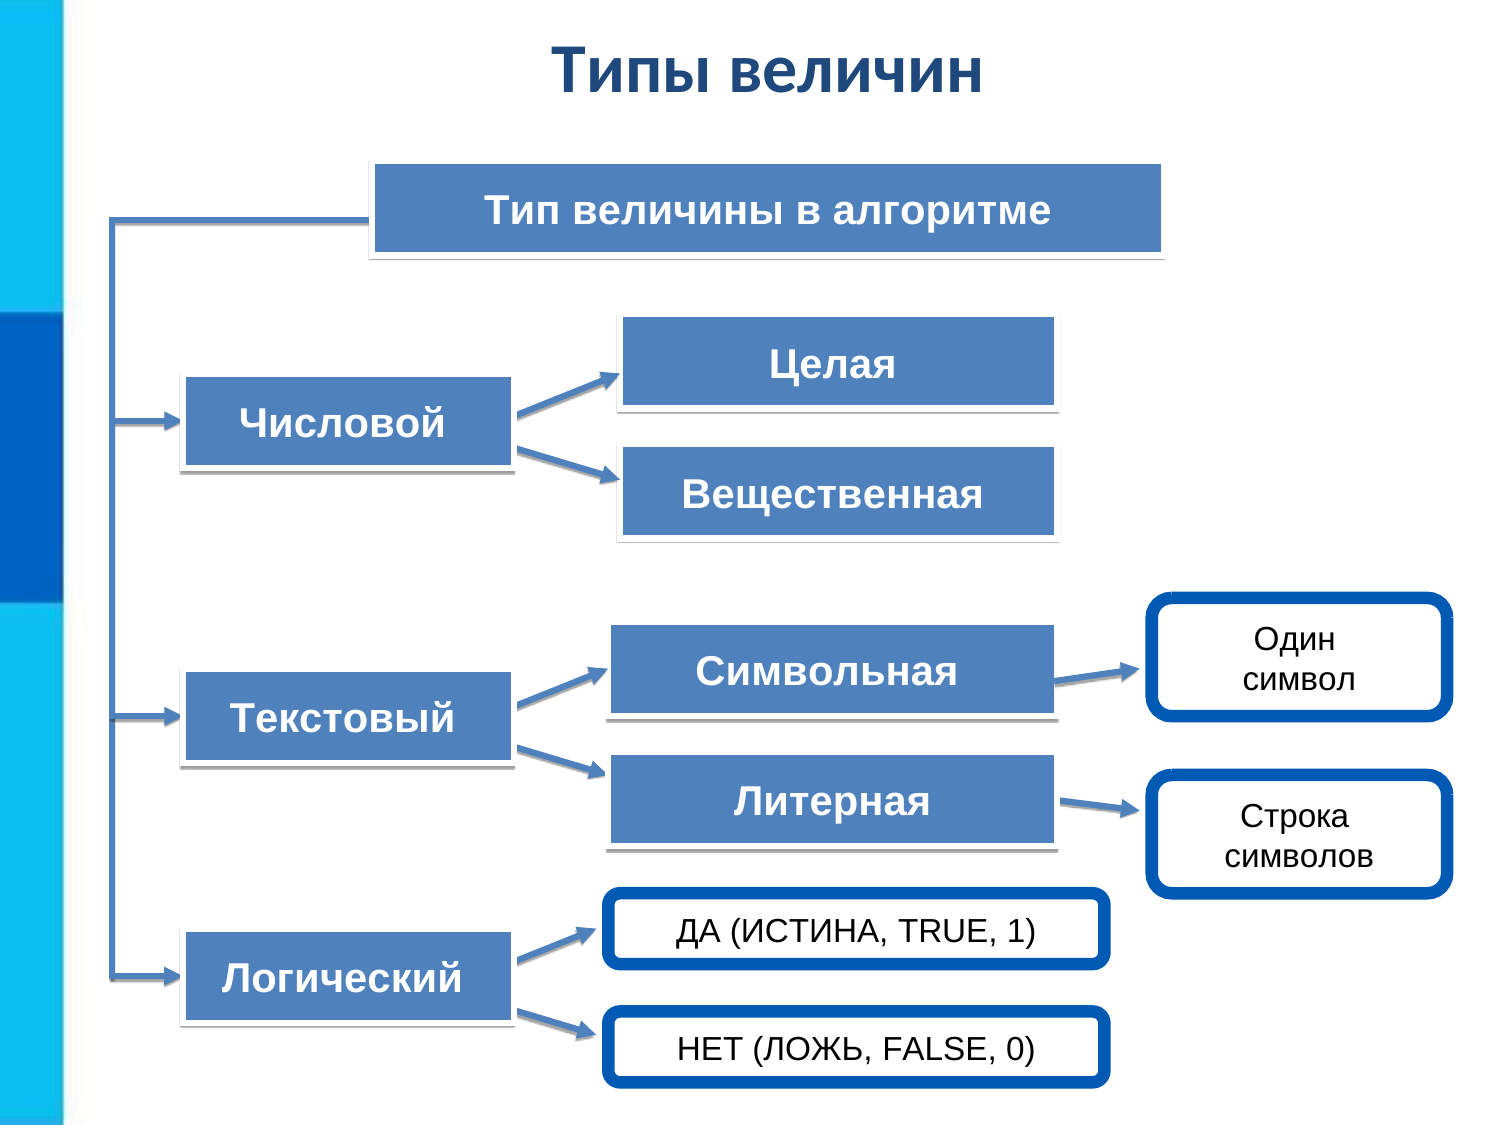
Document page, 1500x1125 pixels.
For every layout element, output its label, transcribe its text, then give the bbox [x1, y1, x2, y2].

text_box Один символ [1151, 597, 1448, 717]
text_box Логический [183, 928, 514, 1023]
text_box Литерная [608, 751, 1058, 846]
text_box ДА (ИСТИНА, TRUE, 1) [608, 893, 1105, 965]
text_box Целая [620, 314, 1058, 409]
text_box Типы величин [112, 31, 1425, 114]
text_box Вещественная [620, 444, 1058, 539]
text_box Текстовый [183, 668, 514, 763]
picture [0, 0, 1500, 1125]
text_box Тип величины в алгоритме [372, 160, 1164, 256]
text_box Строка символов [1151, 774, 1448, 894]
text_box НЕТ (ЛОЖЬ, FALSE, 0) [608, 1011, 1105, 1083]
text_box Символьная [608, 621, 1058, 716]
text_box Числовой [183, 373, 514, 468]
